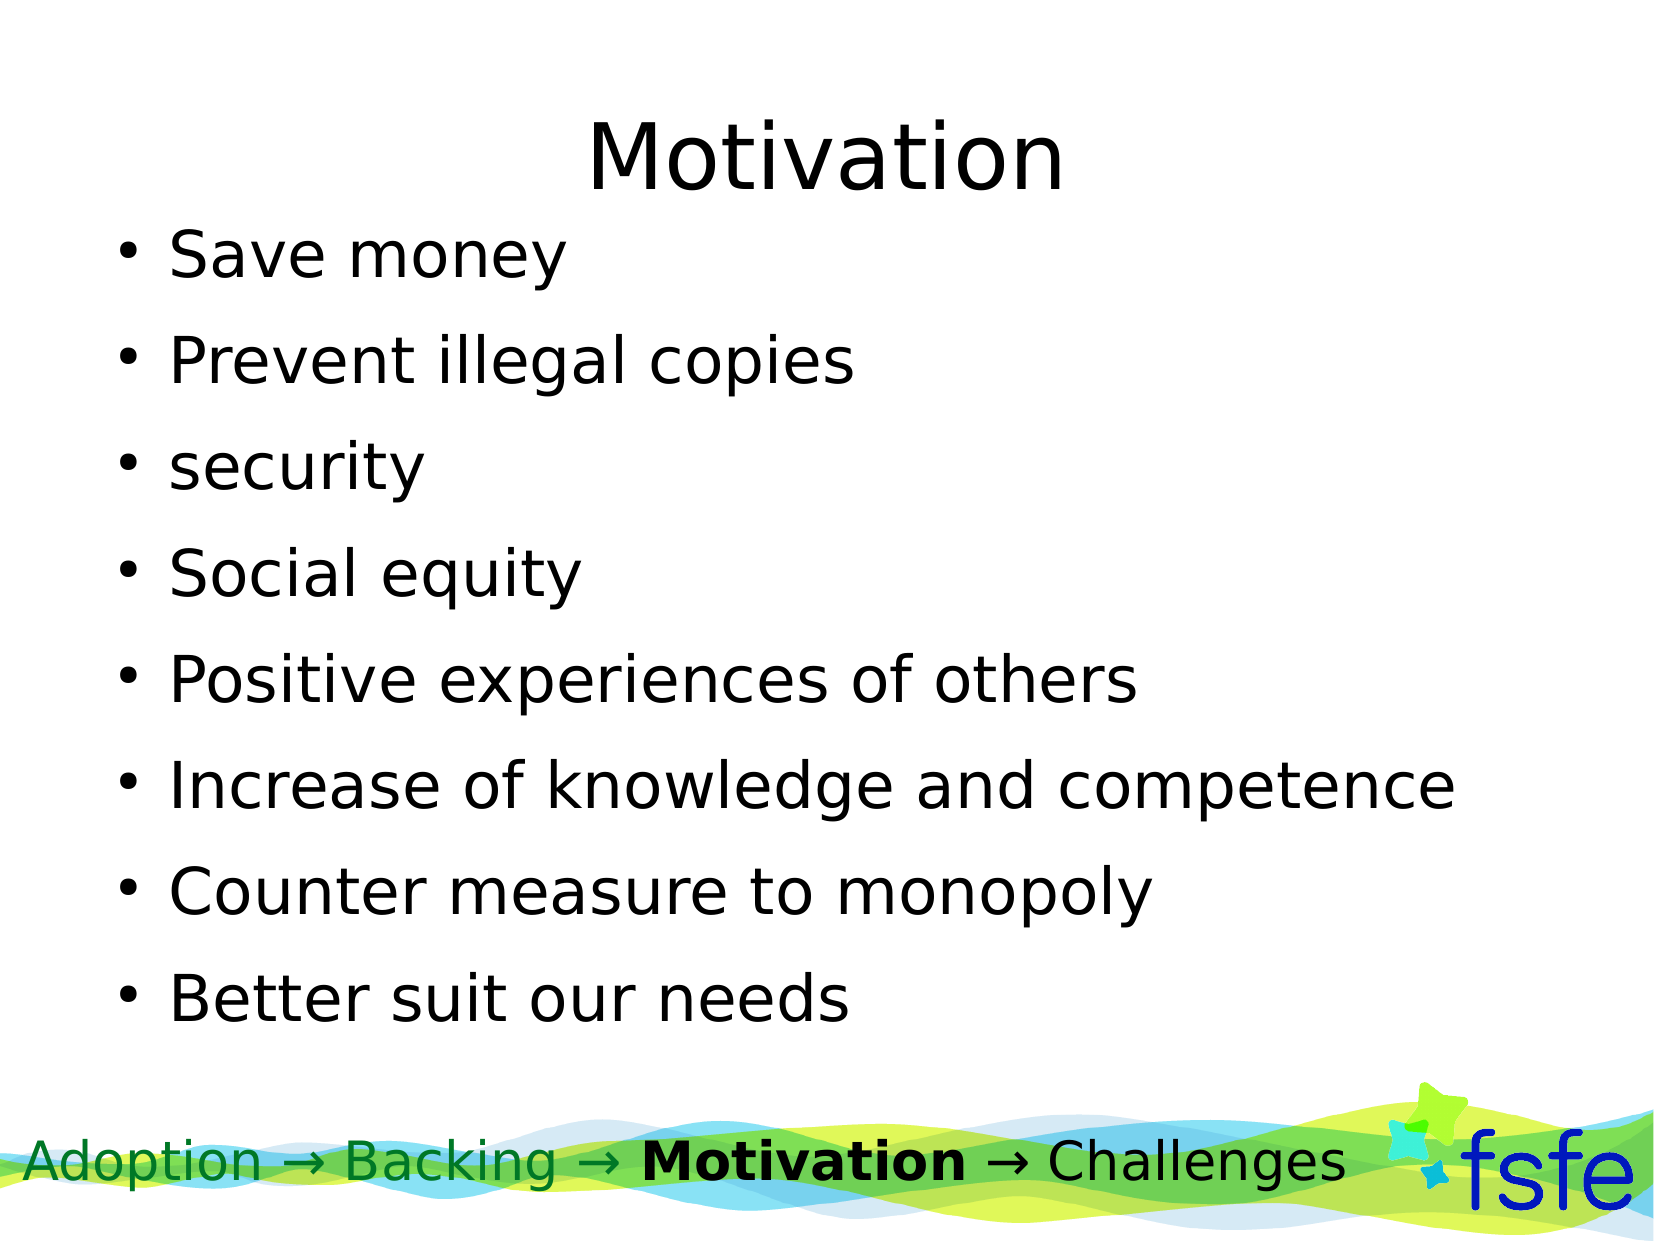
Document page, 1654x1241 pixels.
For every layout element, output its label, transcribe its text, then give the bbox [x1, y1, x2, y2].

title Motivation [82, 49, 1571, 212]
list Save money Prevent illegal copies security Social equity Positive experiences of others Increase of knowledge and competence Counter measure to monopoly Better suit our needs [82, 212, 1571, 1042]
picture [0, 1081, 1654, 1241]
title Adoption → Backing → Motivation → Challenges [0, 1100, 1371, 1217]
